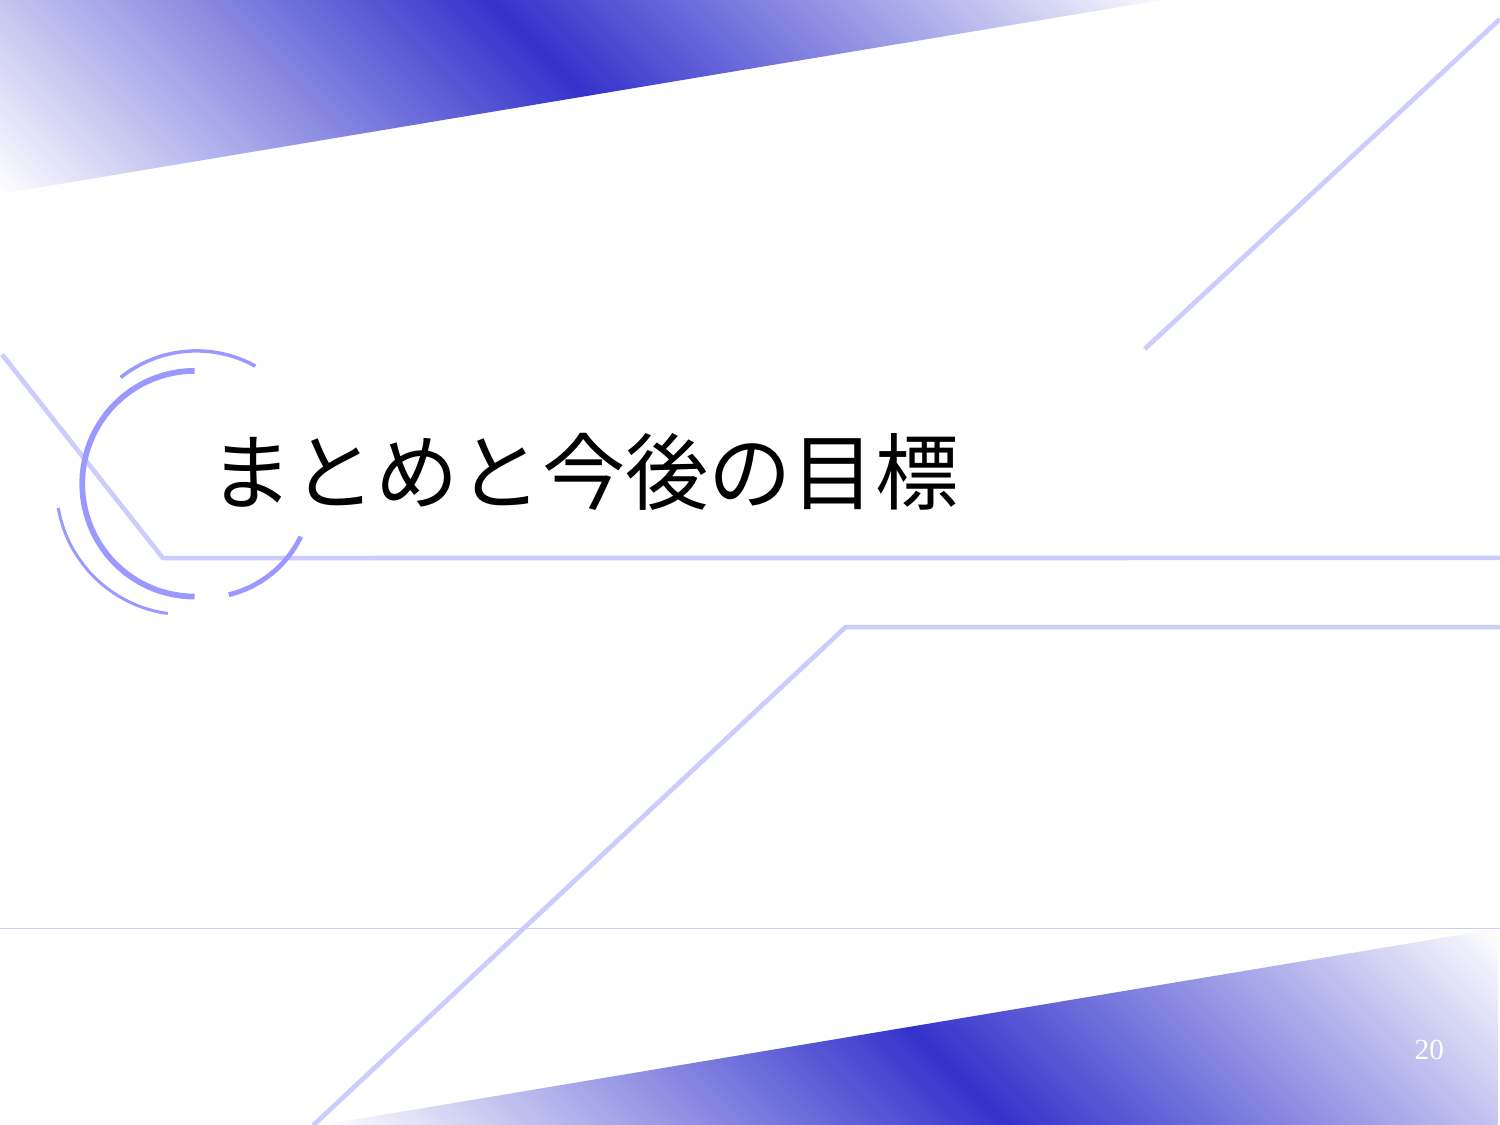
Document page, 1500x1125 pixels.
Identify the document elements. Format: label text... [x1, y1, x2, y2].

title まとめと今後の目標 [194, 341, 1388, 599]
